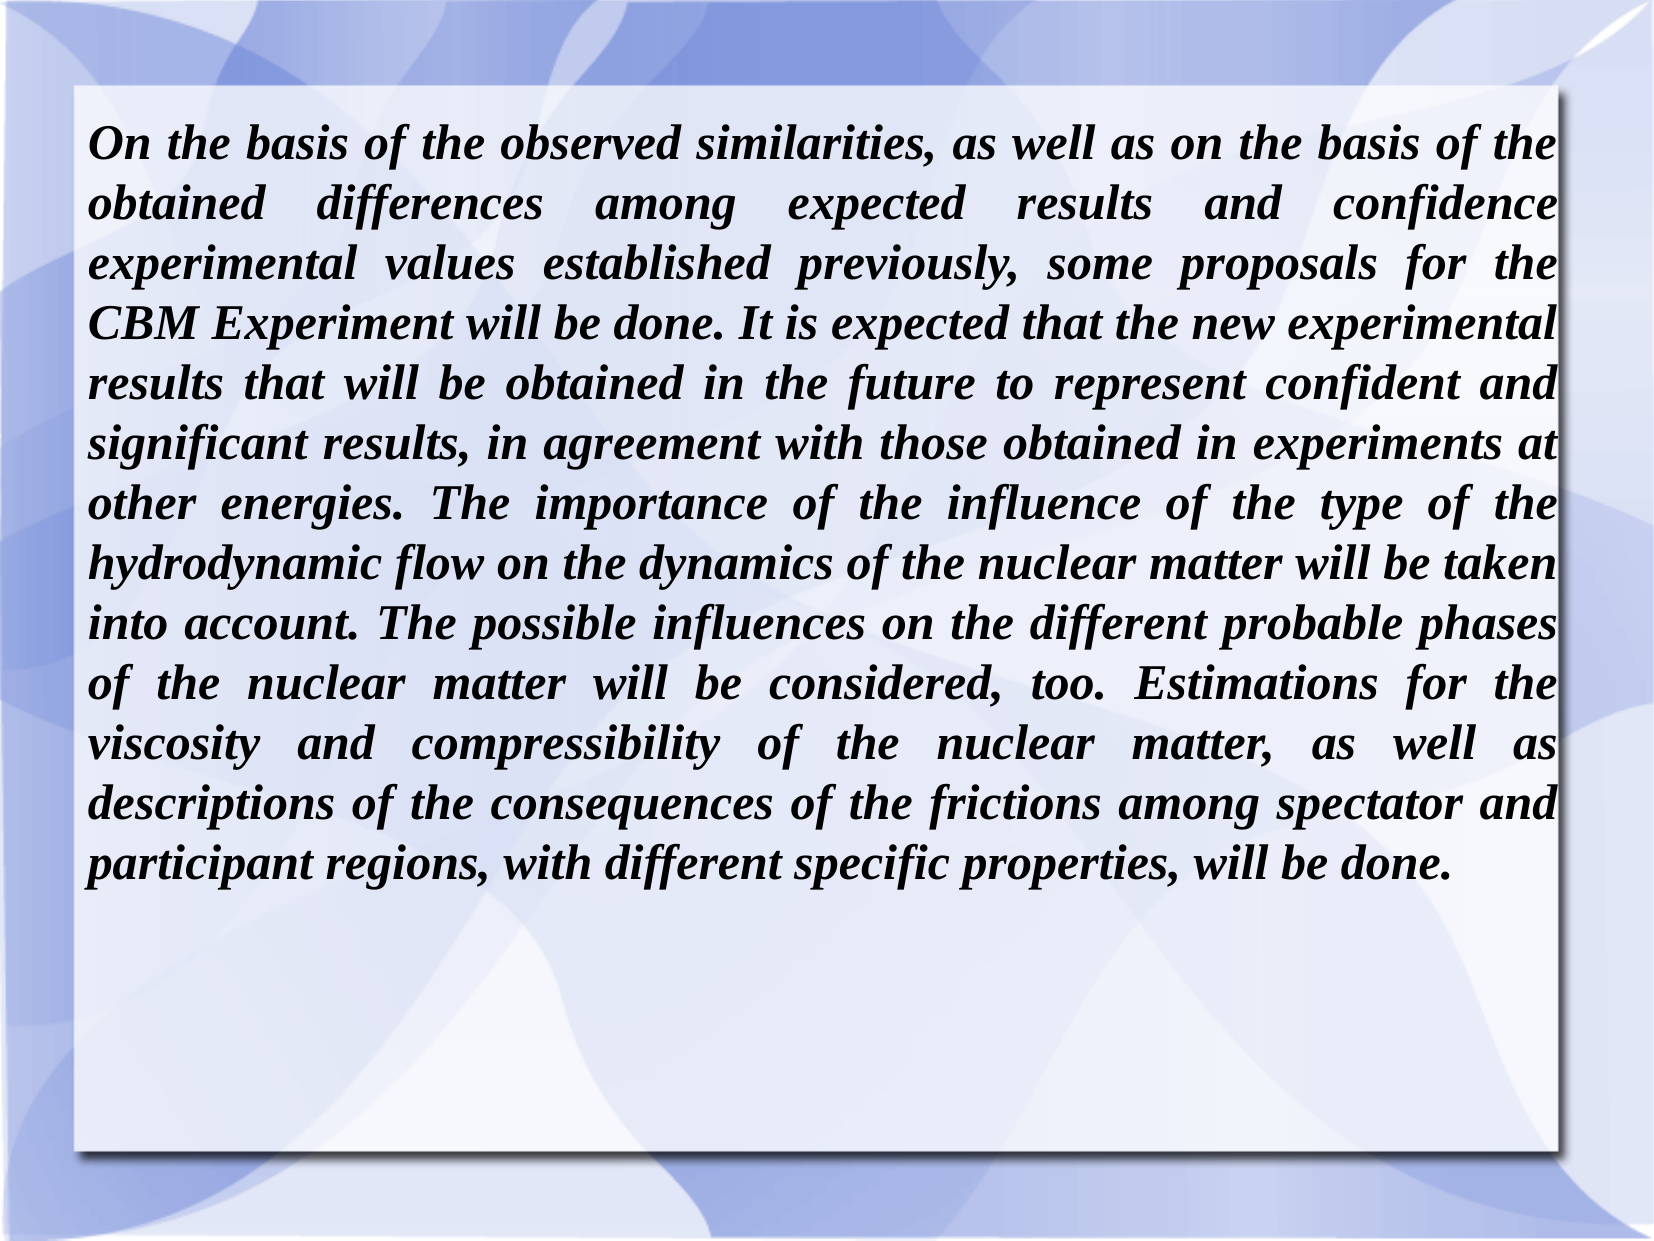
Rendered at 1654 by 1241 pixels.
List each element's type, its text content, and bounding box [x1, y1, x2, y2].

text_box On the basis of the observed similarities, as well as on the basis of the obtained differences among expected results and confidence experimental values established previously, some proposals for the CBM Experiment will be done. It is expected that the new experimental results that will be obtained in the future to represent confident and significant results, in agreement with those obtained in experiments at other energies. The importance of the influence of the type of the hydrodynamic flow on the dynamics of the nuclear matter will be taken into account. The possible influences on the different probable phases of the nuclear matter will be considered, too. Estimations for the viscosity and compressibility of the nuclear matter, as well as descriptions of the consequences of the frictions among spectator and participant regions, with different specific properties, will be done. [73, 102, 1574, 897]
